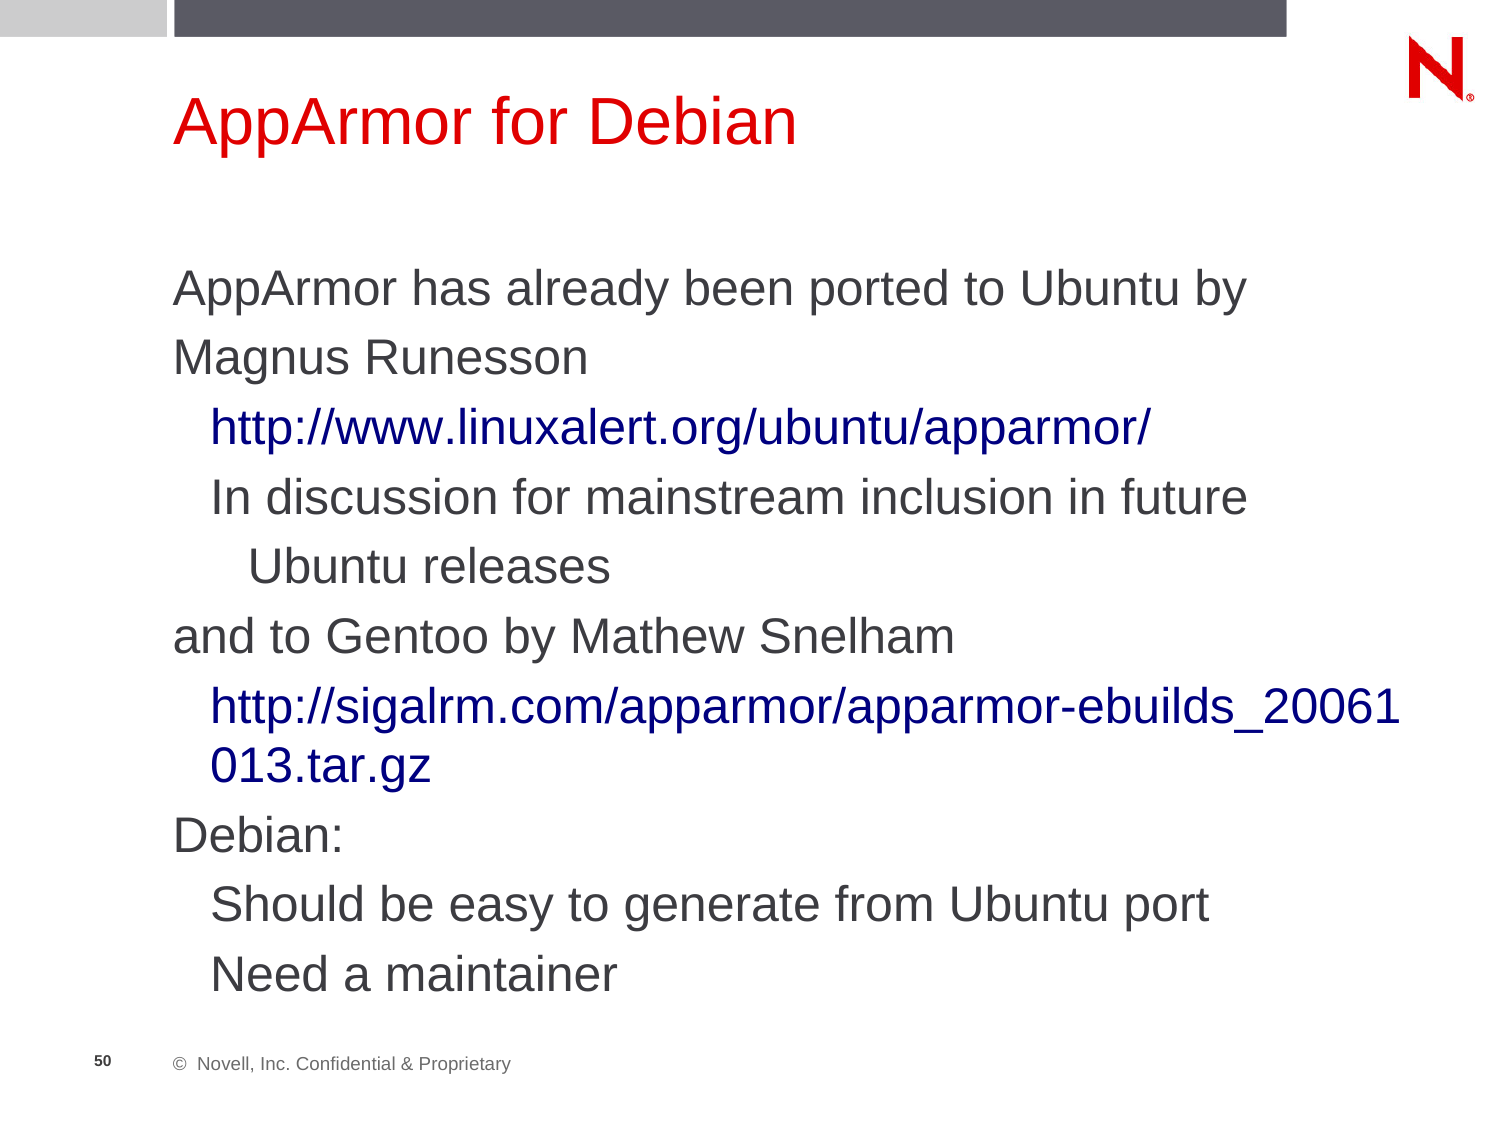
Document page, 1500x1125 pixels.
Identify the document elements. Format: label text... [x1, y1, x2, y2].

list AppArmor has already been ported to Ubuntu by Magnus Runesson http://www.linuxalert.org/ubuntu/apparmor/ In discussion for mainstream inclusion in future Ubuntu releases and to Gentoo by Mathew Snelham http://sigalrm.com/apparmor/apparmor-ebuilds_20061013.tar.gz Debian: Should be easy to generate from Ubuntu port Need a maintainer [172, 246, 1413, 977]
title AppArmor for Debian [173, 41, 1395, 205]
picture [1404, 32, 1477, 105]
